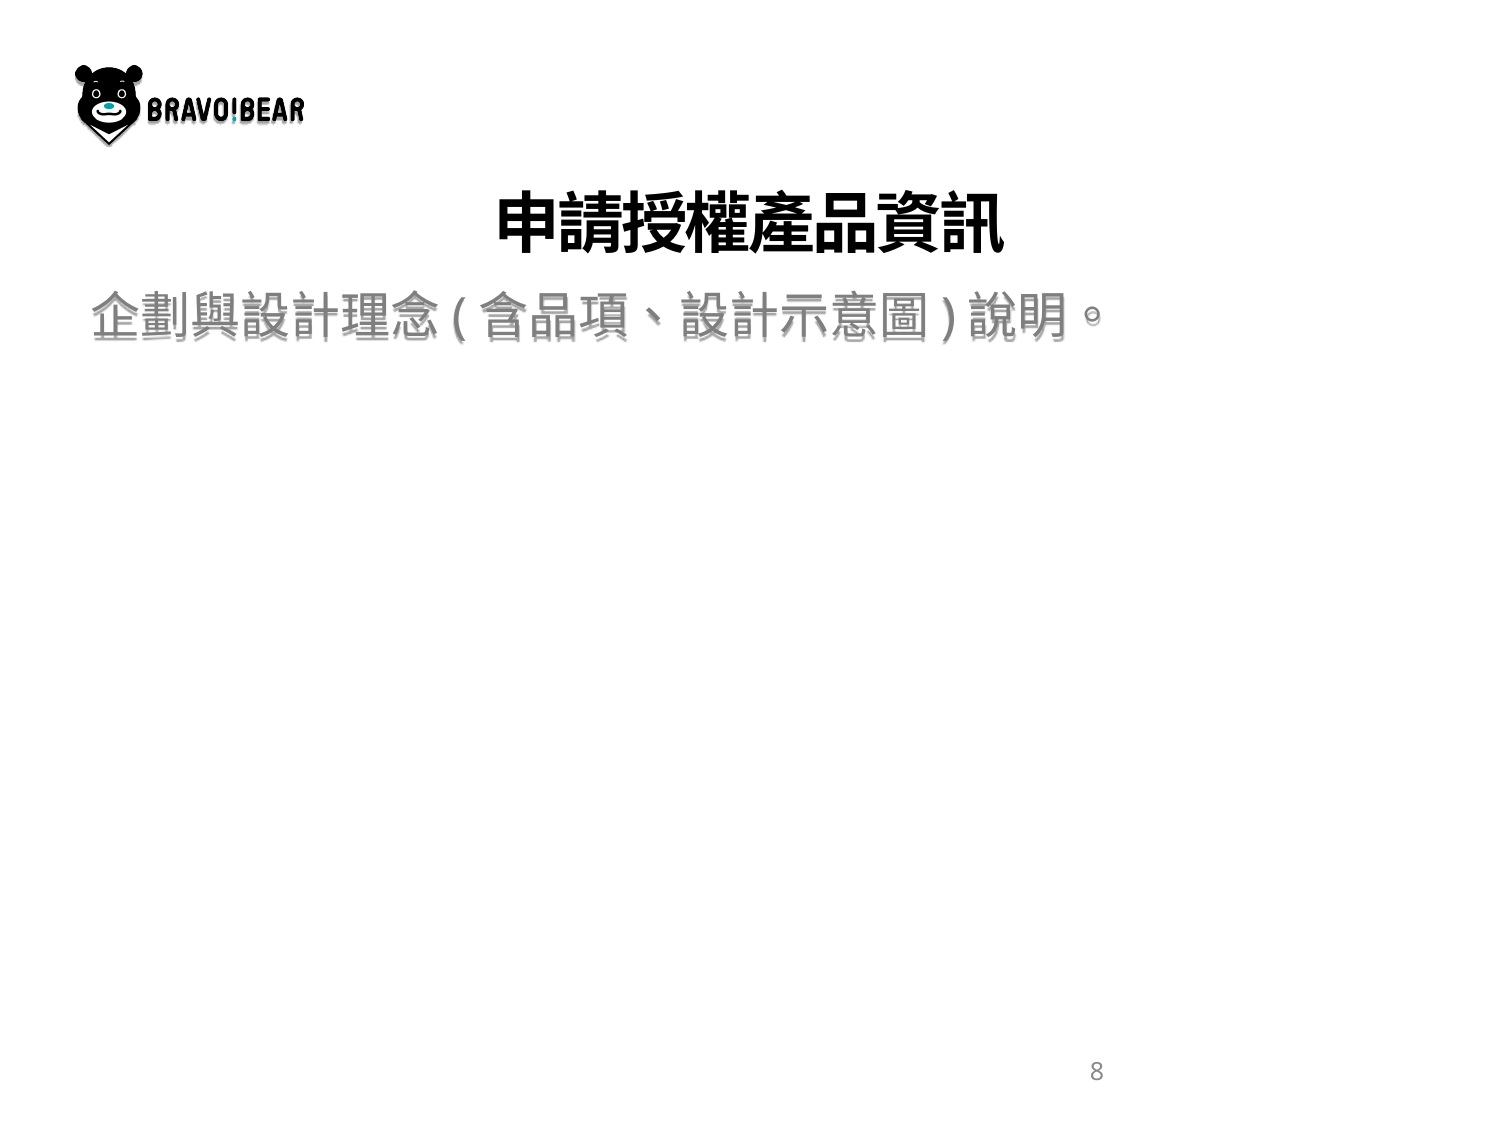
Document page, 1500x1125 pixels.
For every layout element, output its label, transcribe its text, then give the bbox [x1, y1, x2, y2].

list 企劃與設計理念(含品項、設計示意圖)說明。 [75, 276, 1426, 1013]
text_box 8 [1074, 1042, 1426, 1103]
